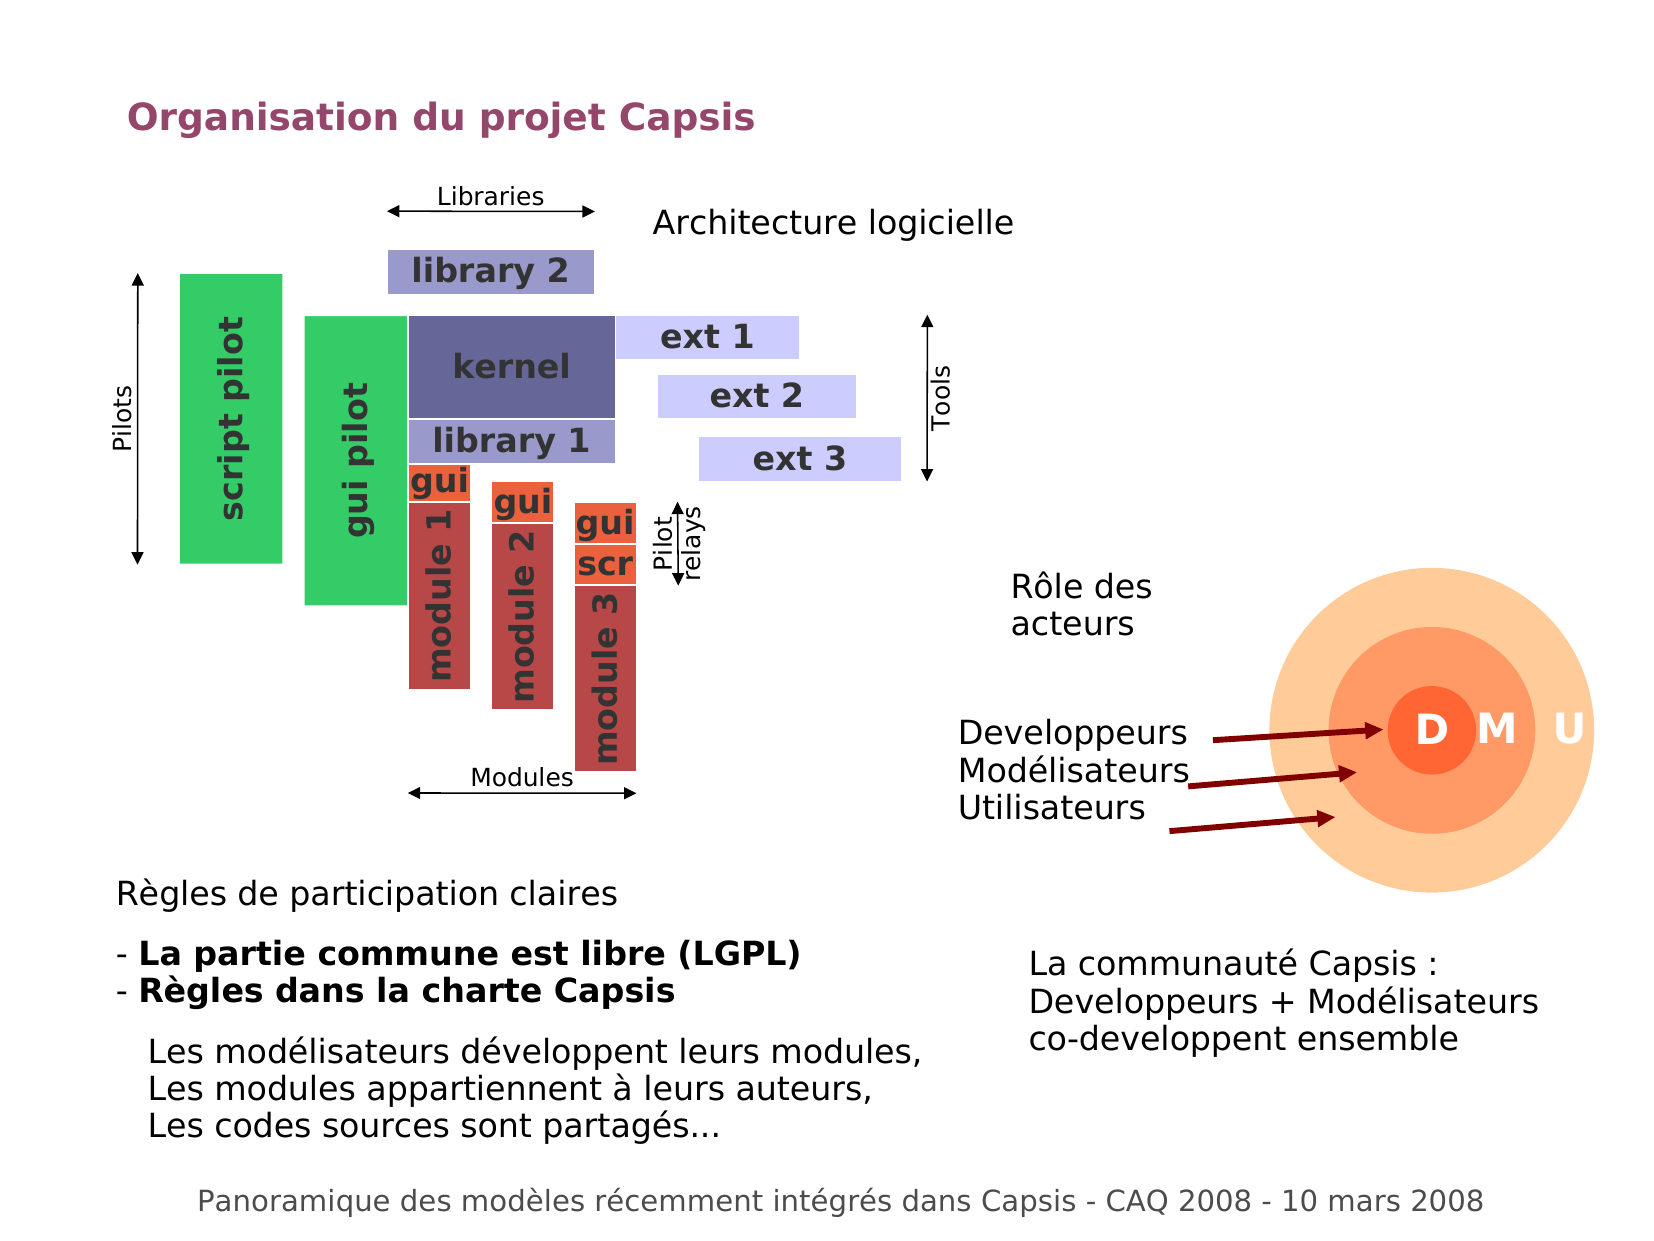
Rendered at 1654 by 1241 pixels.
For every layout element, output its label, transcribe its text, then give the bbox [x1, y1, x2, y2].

text_box - La partie commune est libre (LGPL) - Règles dans la charte Capsis [115, 935, 945, 1033]
text_box Architecture logicielle [652, 204, 1084, 244]
text_box gui [573, 502, 637, 544]
text_box gui [491, 481, 555, 523]
text_box gui [408, 465, 471, 503]
text_box ext 2 [657, 373, 857, 419]
text_box library 1 [407, 418, 616, 465]
text_box ext 1 [615, 315, 801, 361]
text_box library 2 [386, 249, 595, 295]
text_box Panoramique des modèles récemment intégrés dans Capsis - CAQ 2008 - 10 mars 2008 [177, 1176, 1506, 1226]
text_box Pilots [108, 272, 166, 565]
text_box Libraries [386, 182, 596, 240]
text_box D [1387, 686, 1476, 775]
text_box ext 3 [698, 436, 897, 482]
text_box script pilot [179, 273, 284, 565]
text_box kernel [407, 315, 616, 418]
text_box Developpeurs Modélisateurs Utilisateurs [943, 707, 1230, 851]
text_box module 3 [574, 585, 638, 773]
text_box Pilot relays [649, 501, 707, 586]
text_box Règles de participation claires [115, 875, 674, 915]
text_box Les modélisateurs développent leurs modules, Les modules appartiennent à leurs auteurs, Les codes sources sont partagés... [147, 1033, 945, 1150]
text_box module 2 [491, 523, 554, 711]
text_box scr [573, 544, 637, 586]
text_box gui pilot [303, 315, 408, 607]
text_box Rôle des acteurs [995, 561, 1298, 615]
text_box La communauté Capsis : Developpeurs + Modélisateurs co-developpent ensemble [1013, 938, 1625, 1067]
text_box Tools [897, 314, 956, 482]
text_box M [1476, 706, 1536, 755]
text_box Modules [407, 764, 637, 822]
text_box U [1552, 706, 1612, 755]
text_box [1269, 567, 1593, 893]
text_box Organisation du projet Capsis [112, 88, 772, 147]
text_box module 1 [408, 503, 471, 690]
